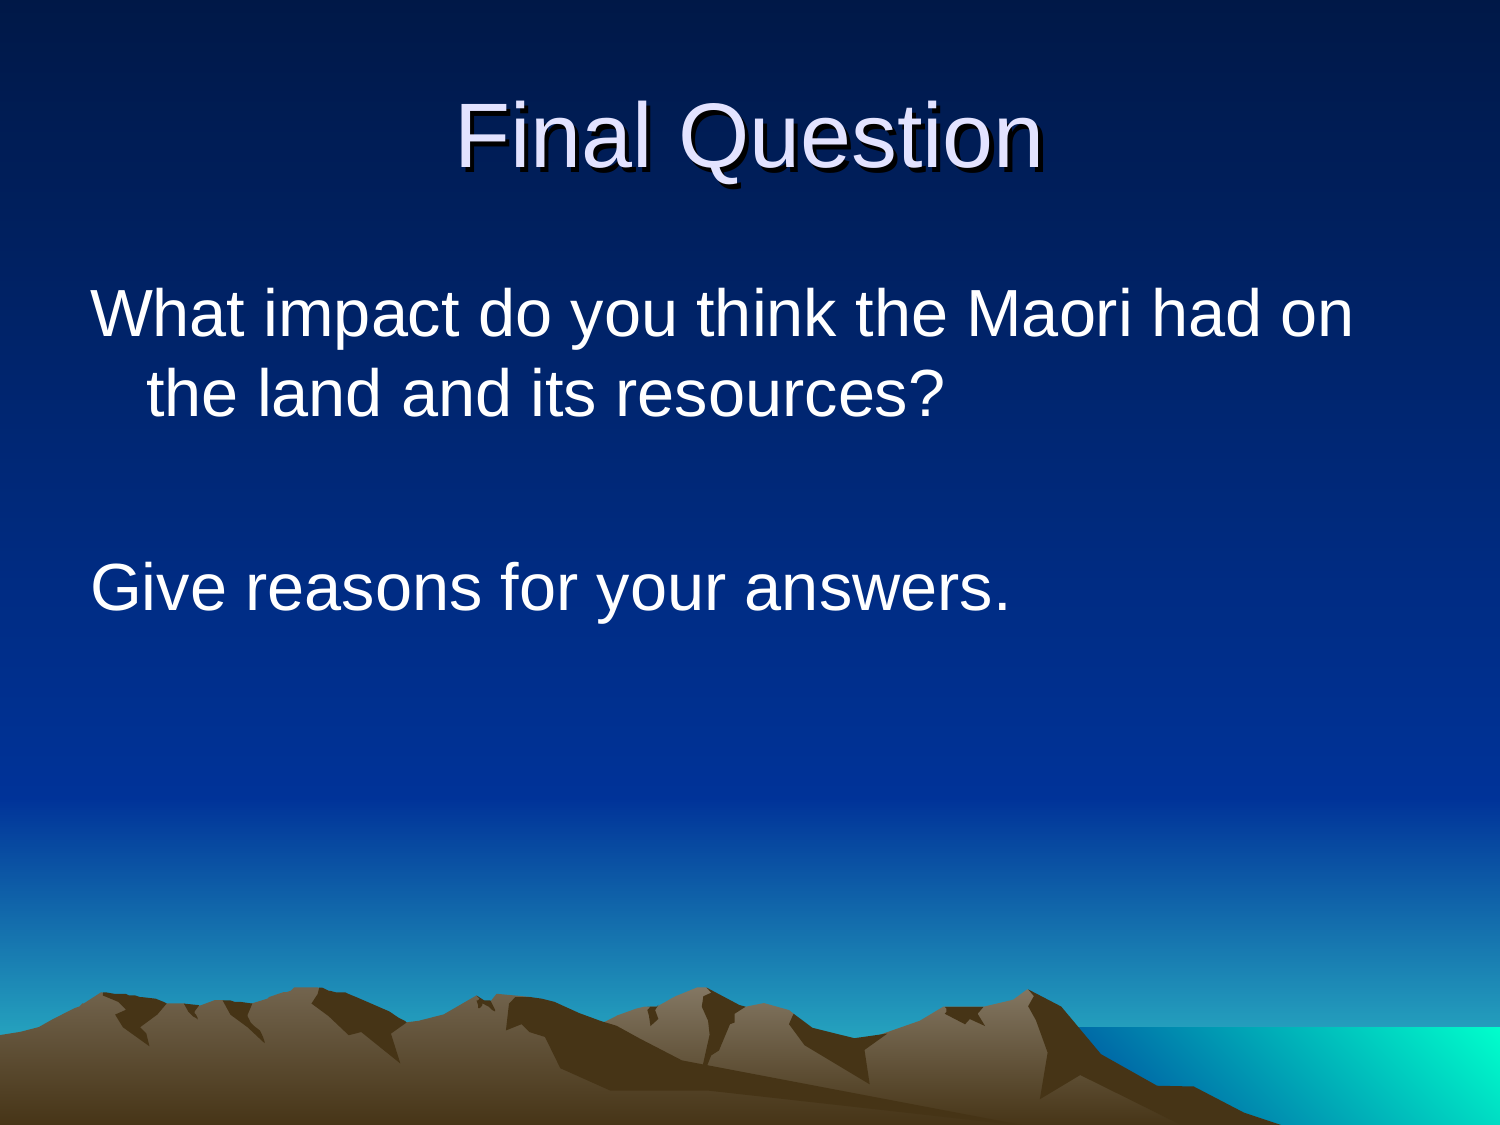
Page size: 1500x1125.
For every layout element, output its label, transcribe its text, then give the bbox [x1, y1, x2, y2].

title Final Question [75, 37, 1426, 225]
list What impact do you think the Maori had on the land and its resources? Give reasons for your answers. [75, 262, 1426, 1000]
